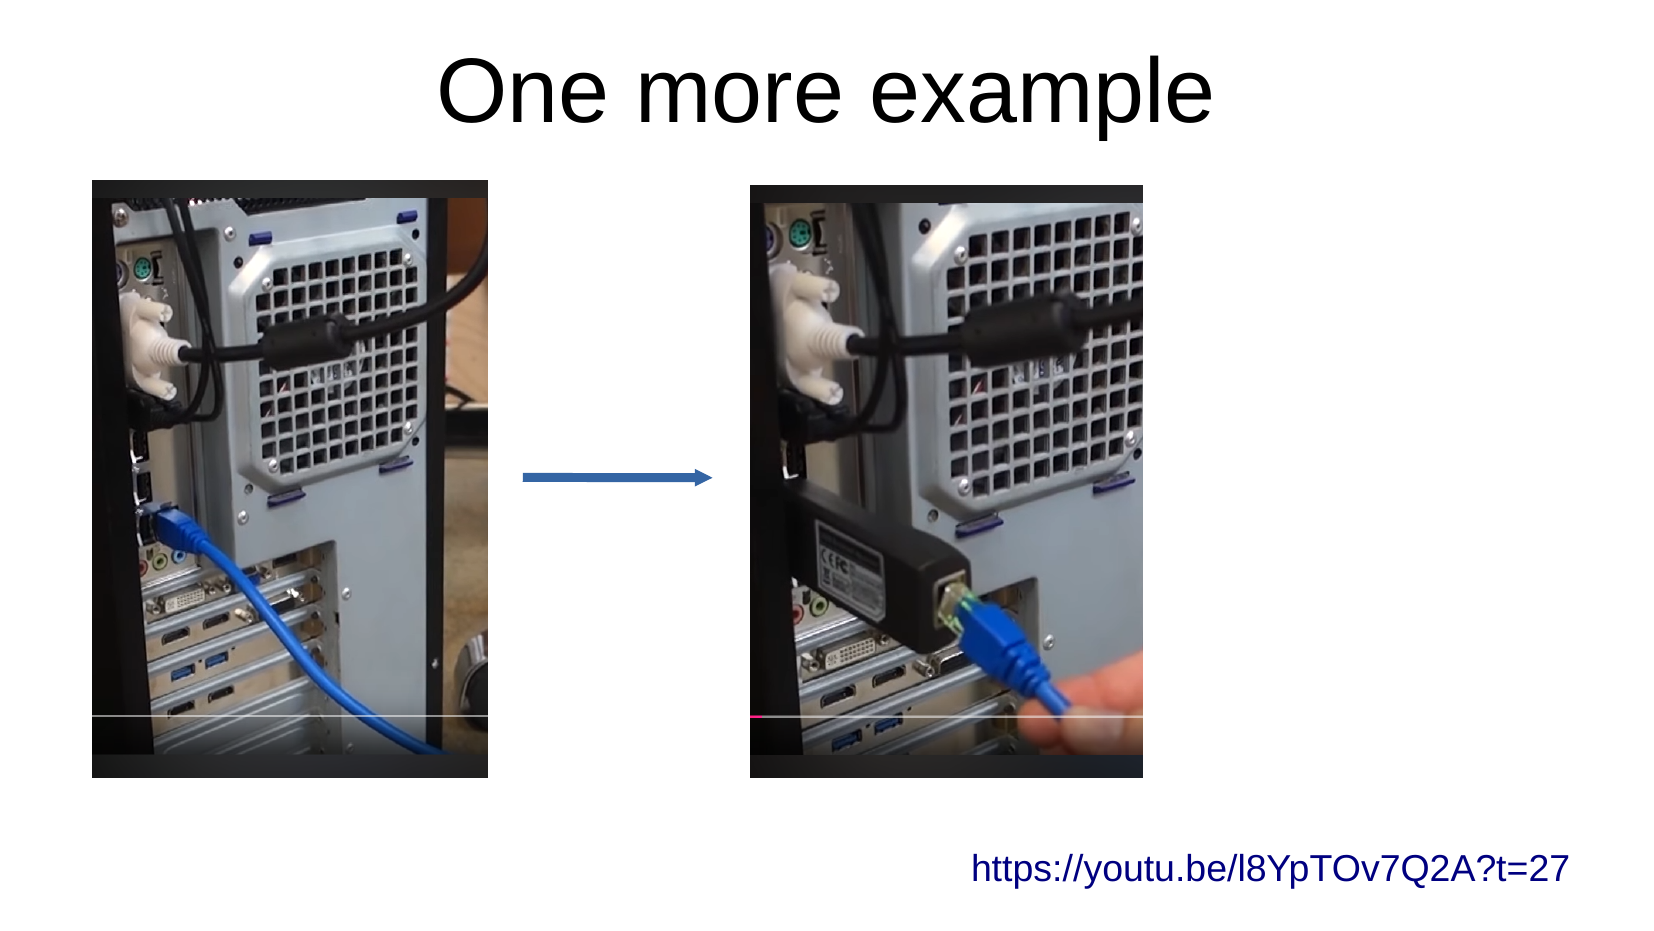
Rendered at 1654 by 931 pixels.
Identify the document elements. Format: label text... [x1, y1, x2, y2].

picture [750, 185, 1143, 778]
picture [92, 180, 488, 778]
text_box https://youtu.be/l8YpTOv7Q2A?t=27 [956, 840, 1613, 898]
title One more example [82, 13, 1571, 169]
